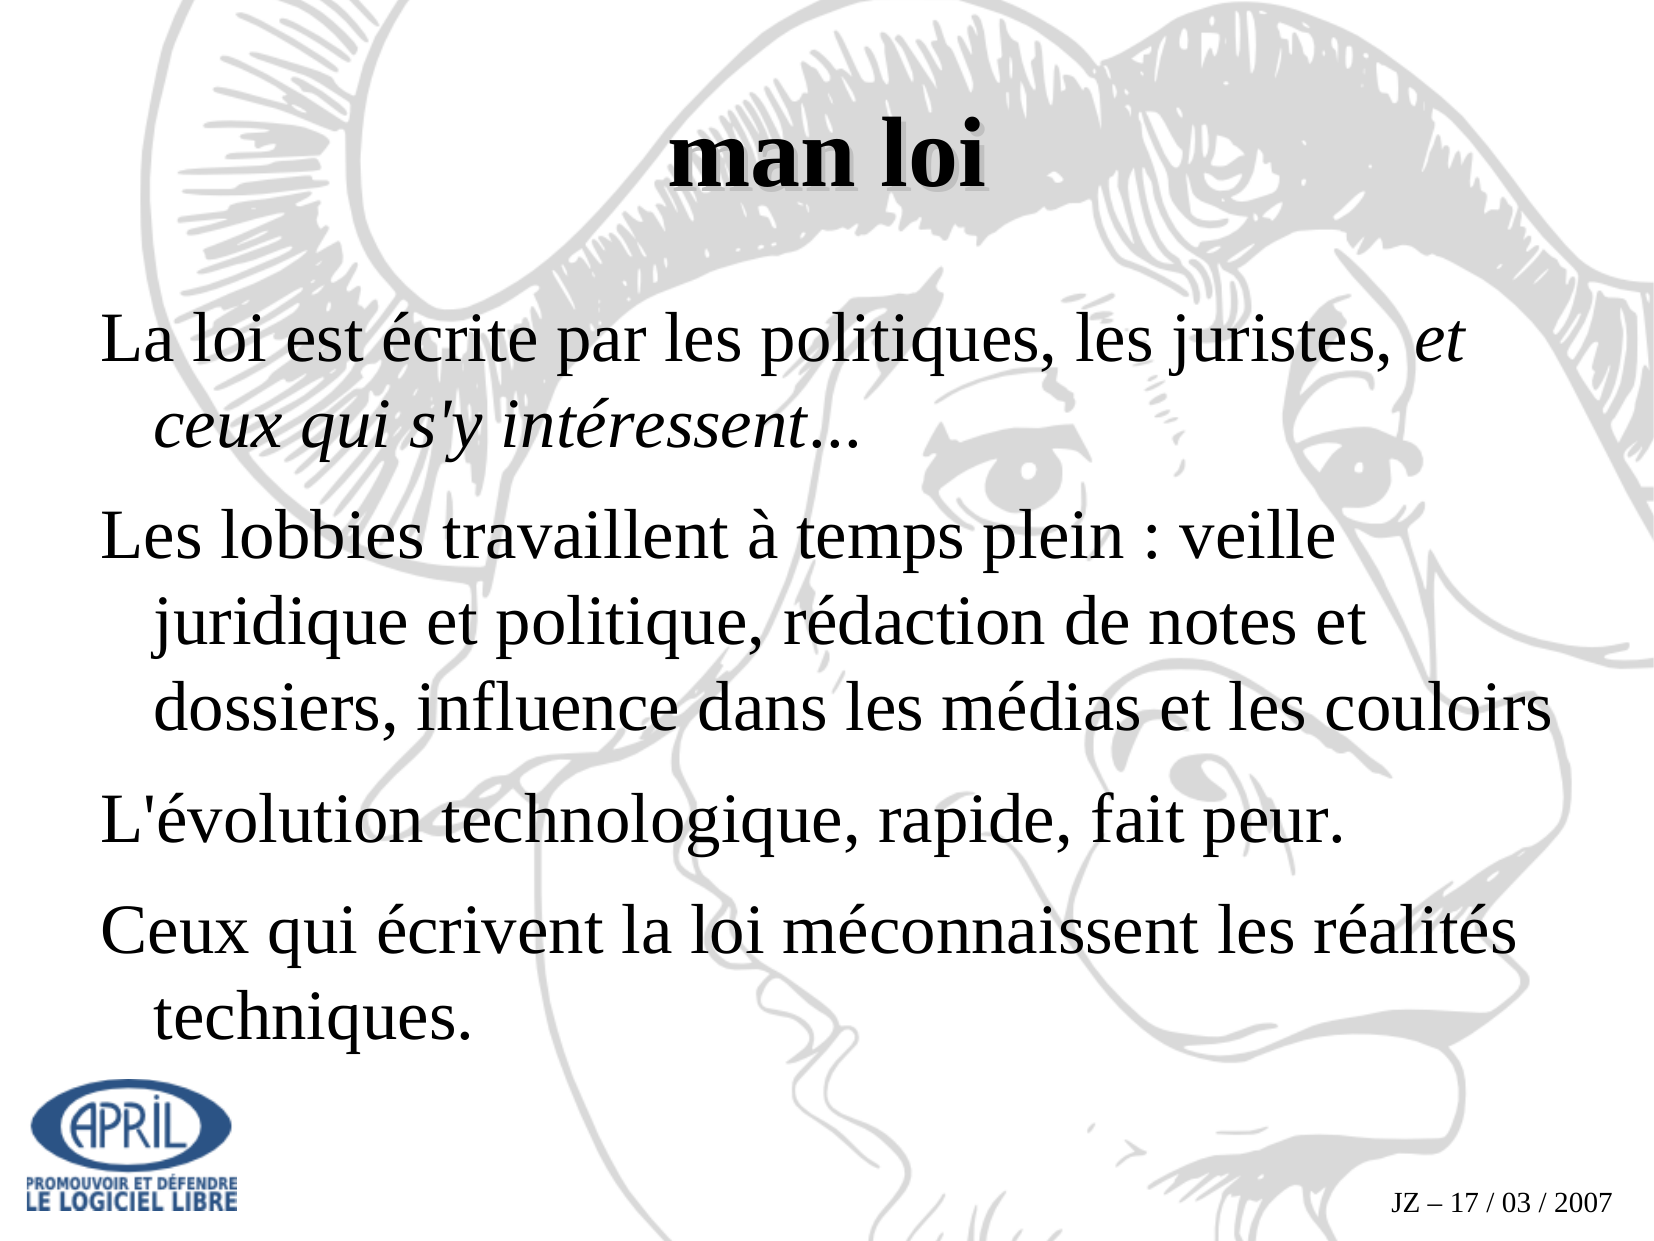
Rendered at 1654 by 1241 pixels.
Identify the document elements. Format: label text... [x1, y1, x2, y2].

list La loi est écrite par les politiques, les juristes, et ceux qui s'y intéressent... Les lobbies travaillent à temps plein : veille juridique et politique, rédaction de notes et dossiers, influence dans les médias et les couloirs L'évolution technologique, rapide, fait peur. Ceux qui écrivent la loi méconnaissent les réalités techniques. [82, 290, 1571, 1109]
picture [0, 0, 1654, 1241]
title man loi [82, 49, 1571, 257]
